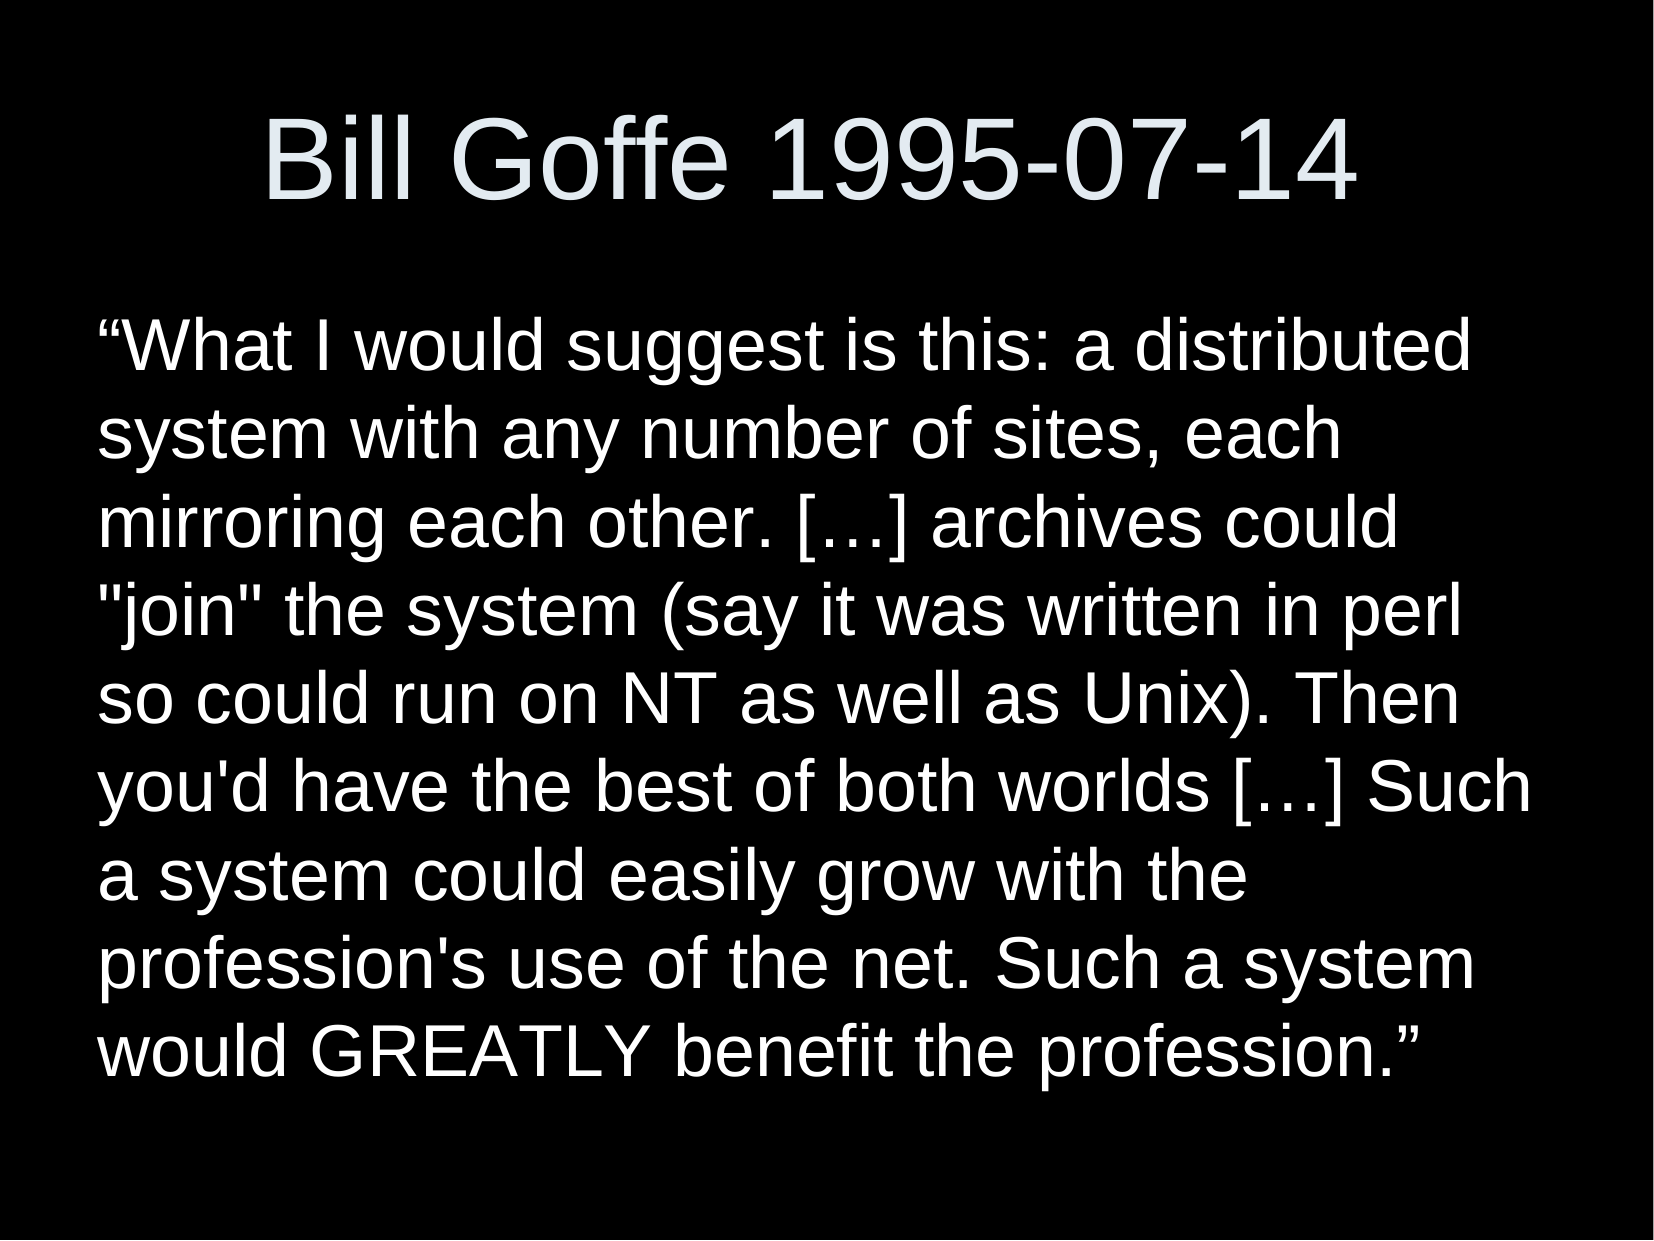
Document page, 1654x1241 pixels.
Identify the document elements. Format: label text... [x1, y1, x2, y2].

list “What I would suggest is this: a distributed system with any number of sites, each mirroring each other. […] archives could "join" the system (say it was written in perl so could run on NT as well as Unix). Then you'd have the best of both worlds […] Such a system could easily grow with the profession's use of the net. Such a system would GREATLY benefit the profession.” [82, 289, 1571, 1108]
title Bill Goffe 1995-07-14 [82, 49, 1571, 257]
